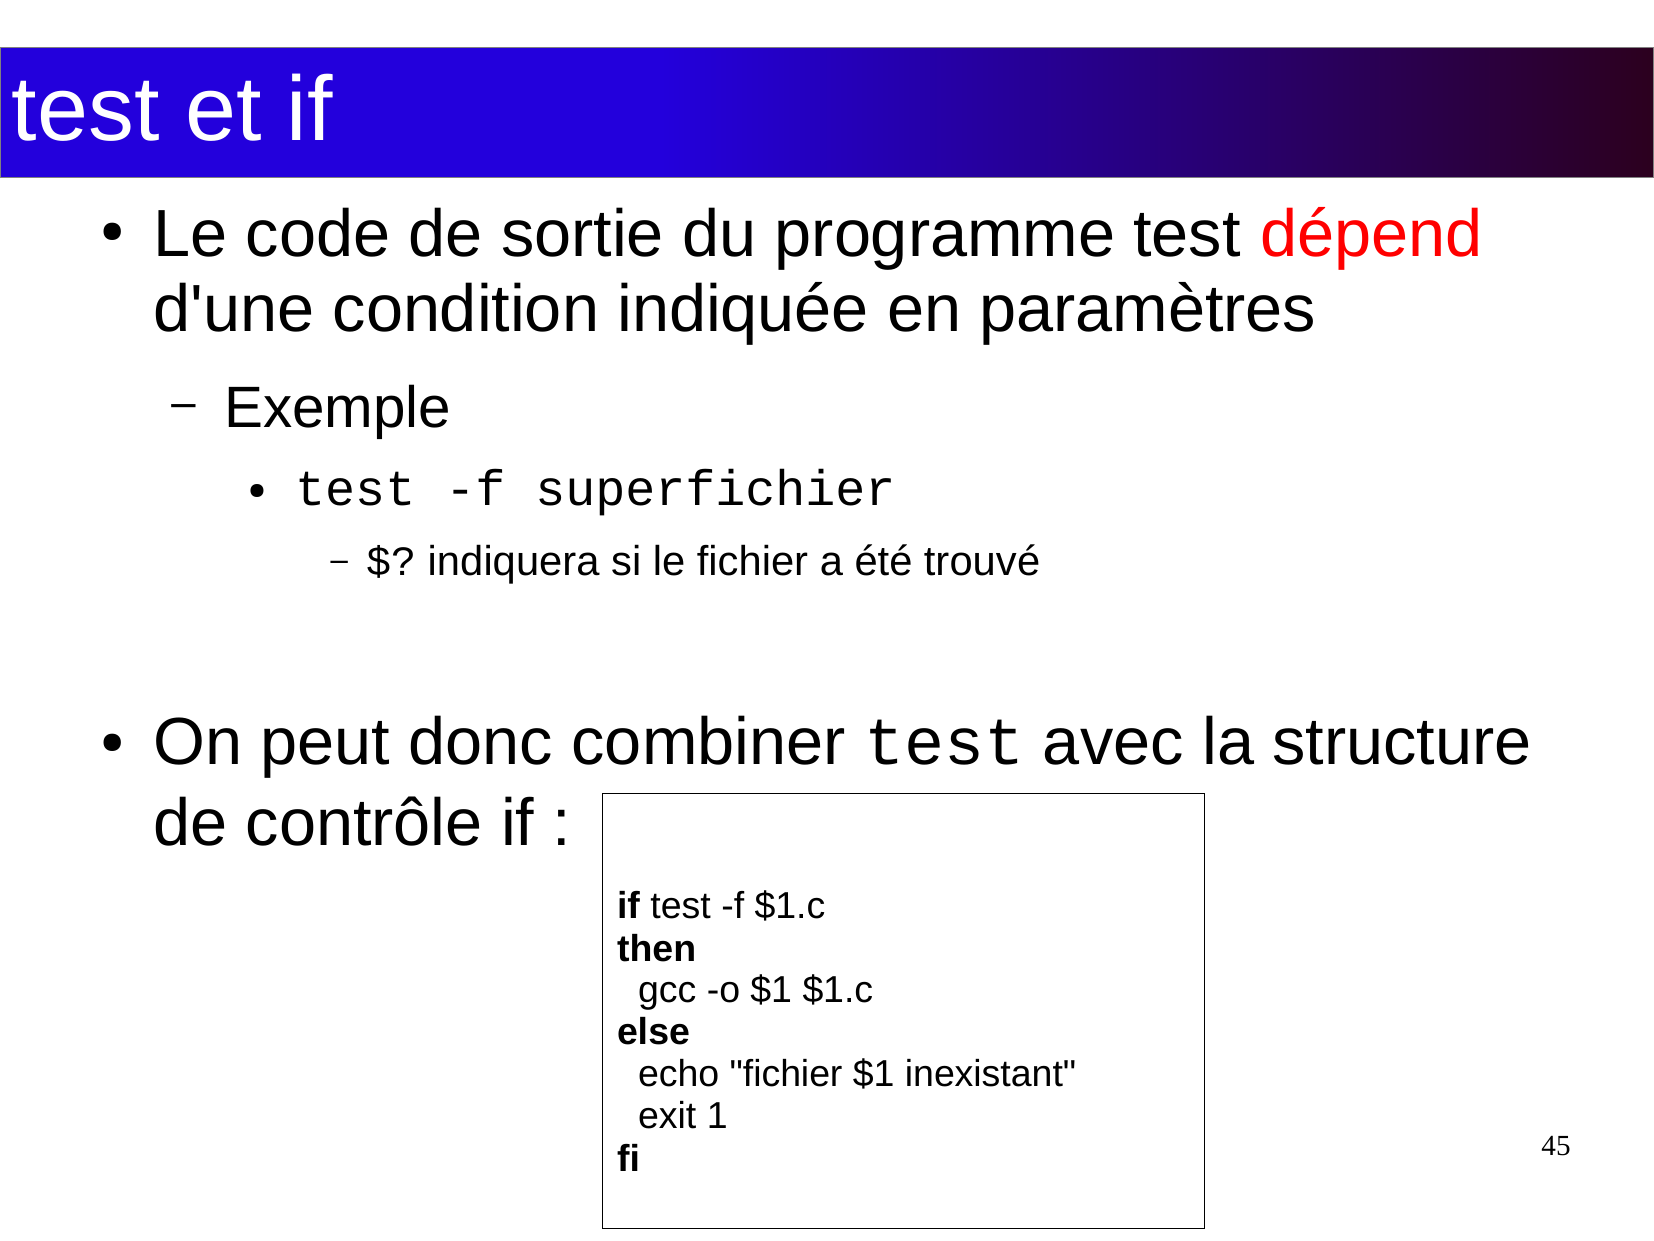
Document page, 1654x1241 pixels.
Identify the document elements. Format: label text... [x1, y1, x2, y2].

text_box if test -f $1.c then gcc -o $1 $1.c else echo "fichier $1 inexistant" exit 1 fi [602, 793, 1205, 1229]
title test et if [11, 5, 1642, 213]
list Le code de sortie du programme test dépend d'une condition indiquée en paramètres Exemple test -f superfichier $? indiquera si le fichier a été trouvé On peut donc combiner test avec la structure de contrôle if : [82, 195, 1538, 916]
